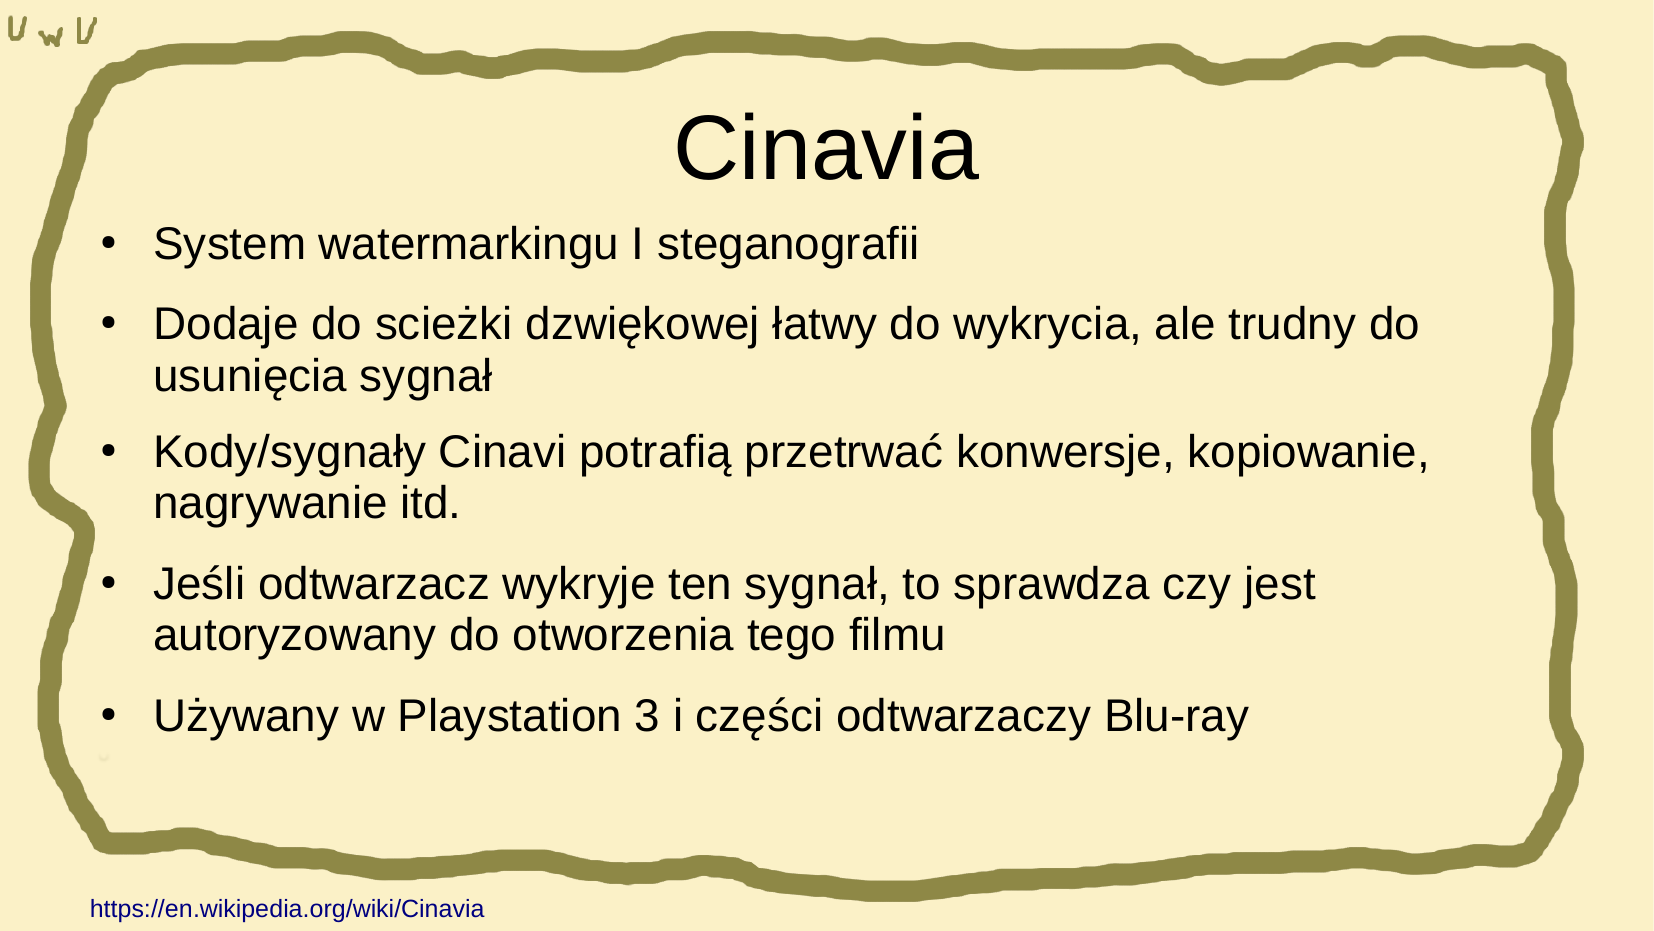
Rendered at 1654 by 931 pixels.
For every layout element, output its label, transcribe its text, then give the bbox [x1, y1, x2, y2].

picture [0, 0, 1654, 931]
text_box https://en.wikipedia.org/wiki/Cinavia [75, 887, 901, 931]
list System watermarkingu I steganografii Dodaje do scieżki dzwiękowej łatwy do wykrycia, ale trudny do usunięcia sygnał Kody/sygnały Cinavi potrafią przetrwać konwersje, kopiowanie, nagrywanie itd. Jeśli odtwarzacz wykryje ten sygnał, to sprawdza czy jest autoryzowany do otworzenia tego filmu Używany w Playstation 3 i części odtwarzaczy Blu-ray [82, 217, 1571, 758]
title Cinavia [82, 69, 1571, 217]
